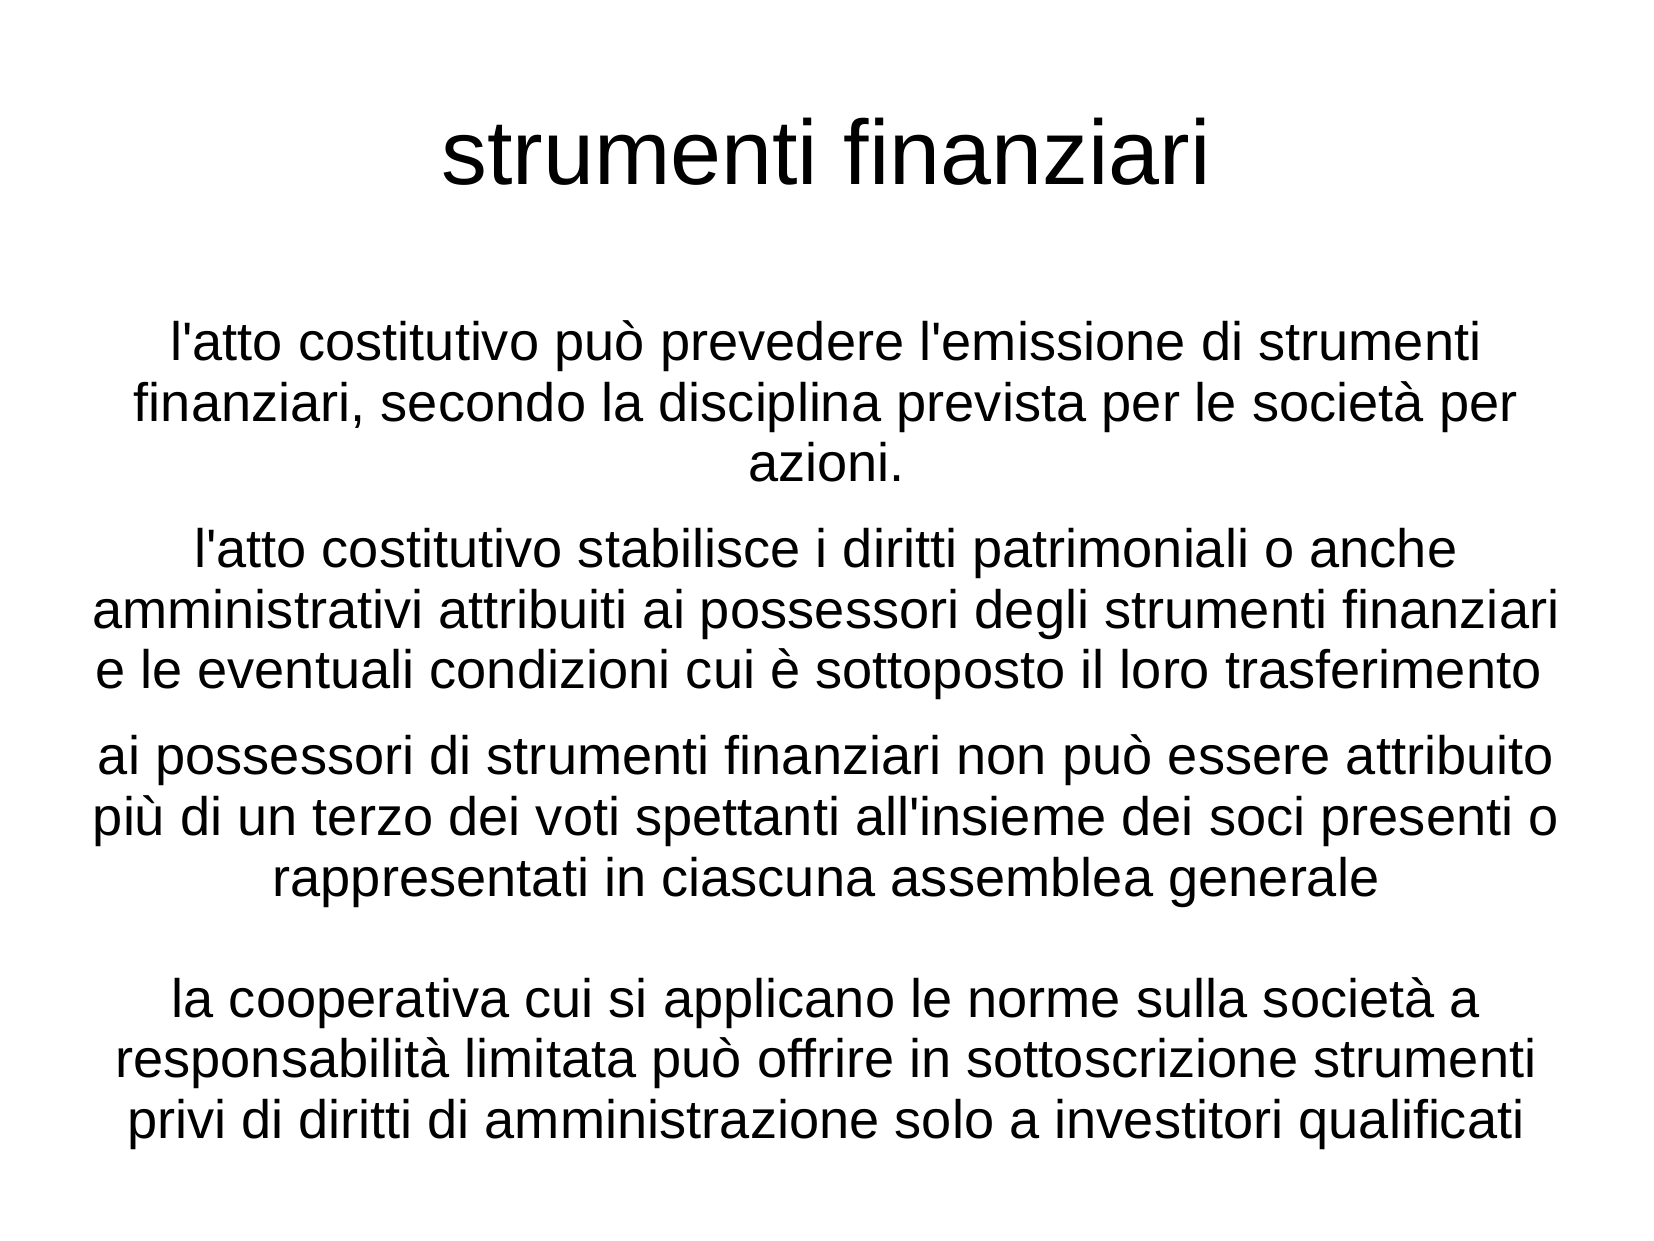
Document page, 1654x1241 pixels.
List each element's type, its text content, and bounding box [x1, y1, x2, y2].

subtitle l'atto costitutivo può prevedere l'emissione di strumenti finanziari, secondo la disciplina prevista per le società per azioni. l'atto costitutivo stabilisce i diritti patrimoniali o anche amministrativi attribuiti ai possessori degli strumenti finanziari e le eventuali condizioni cui è sottoposto il loro trasferimento ai possessori di strumenti finanziari non può essere attribuito più di un terzo dei voti spettanti all'insieme dei soci presenti o rappresentati in ciascuna assemblea generale la cooperativa cui si applicano le norme sulla società a responsabilità limitata può offrire in sottoscrizione strumenti privi di diritti di amministrazione solo a investitori qualificati [82, 280, 1571, 1182]
title strumenti finanziari [82, 56, 1571, 250]
